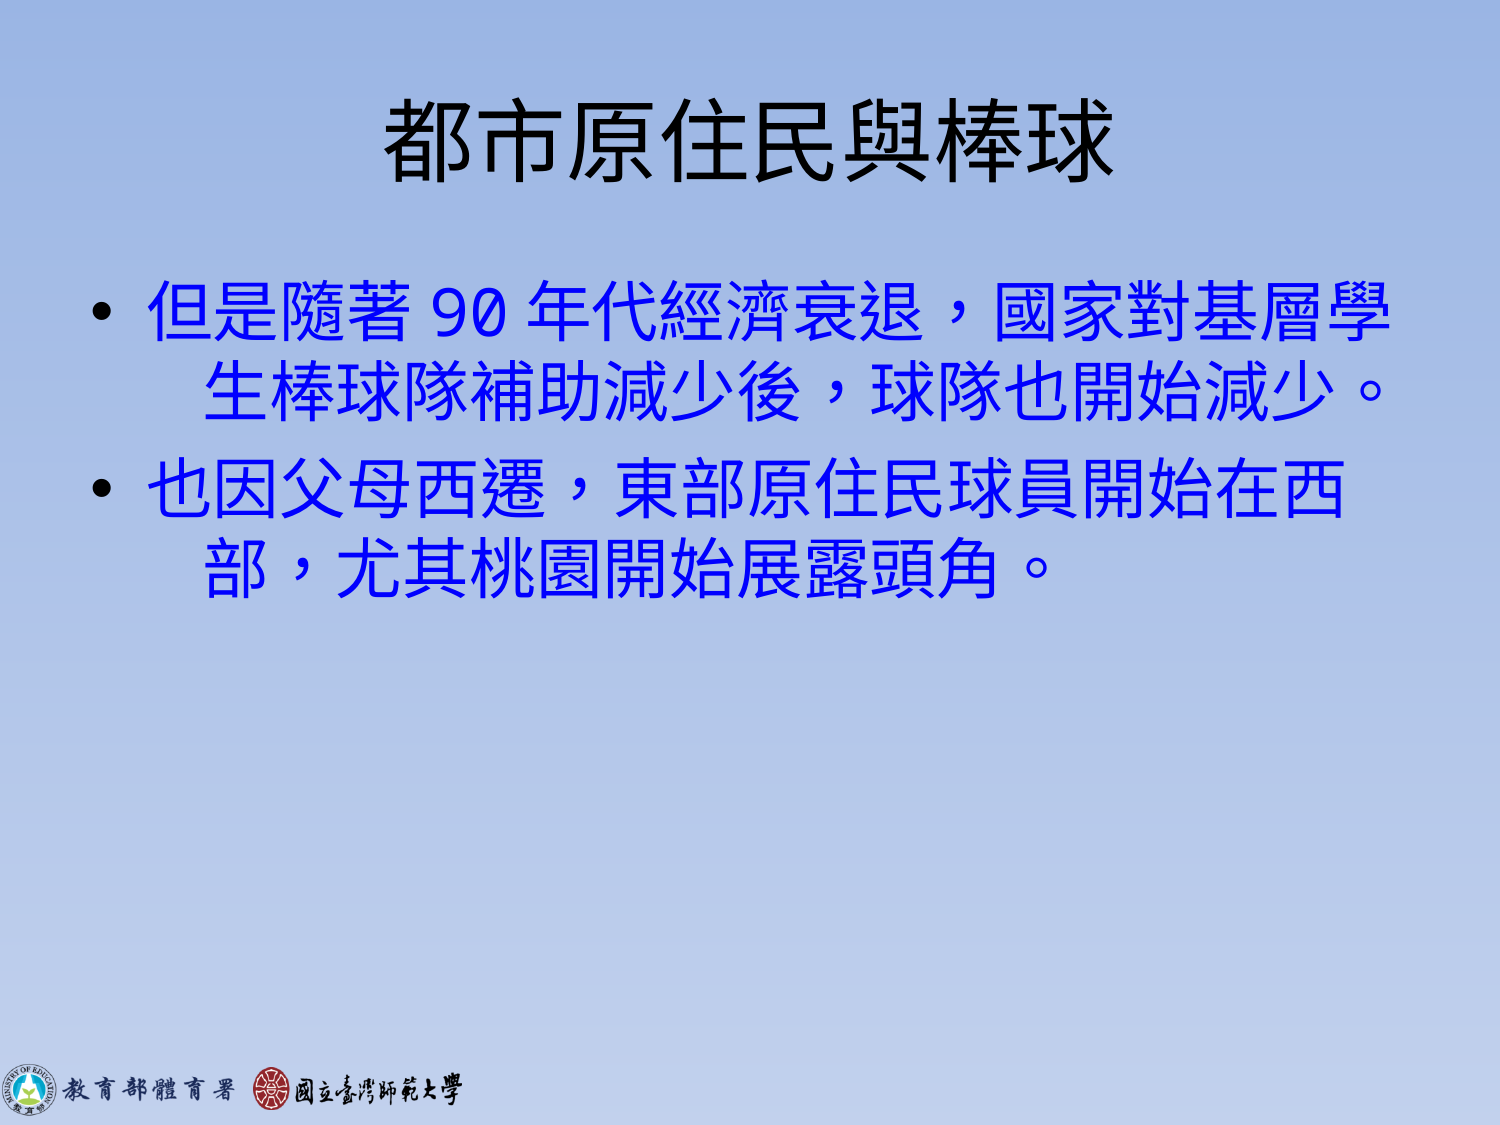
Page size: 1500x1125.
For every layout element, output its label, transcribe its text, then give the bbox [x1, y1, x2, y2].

title 都市原住民與棒球 [75, 45, 1426, 233]
list 但是隨著90年代經濟衰退，國家對基層學生棒球隊補助減少後，球隊也開始減少。 也因父母西遷，東部原住民球員開始在西部，尤其桃園開始展露頭角。 [75, 262, 1426, 1005]
